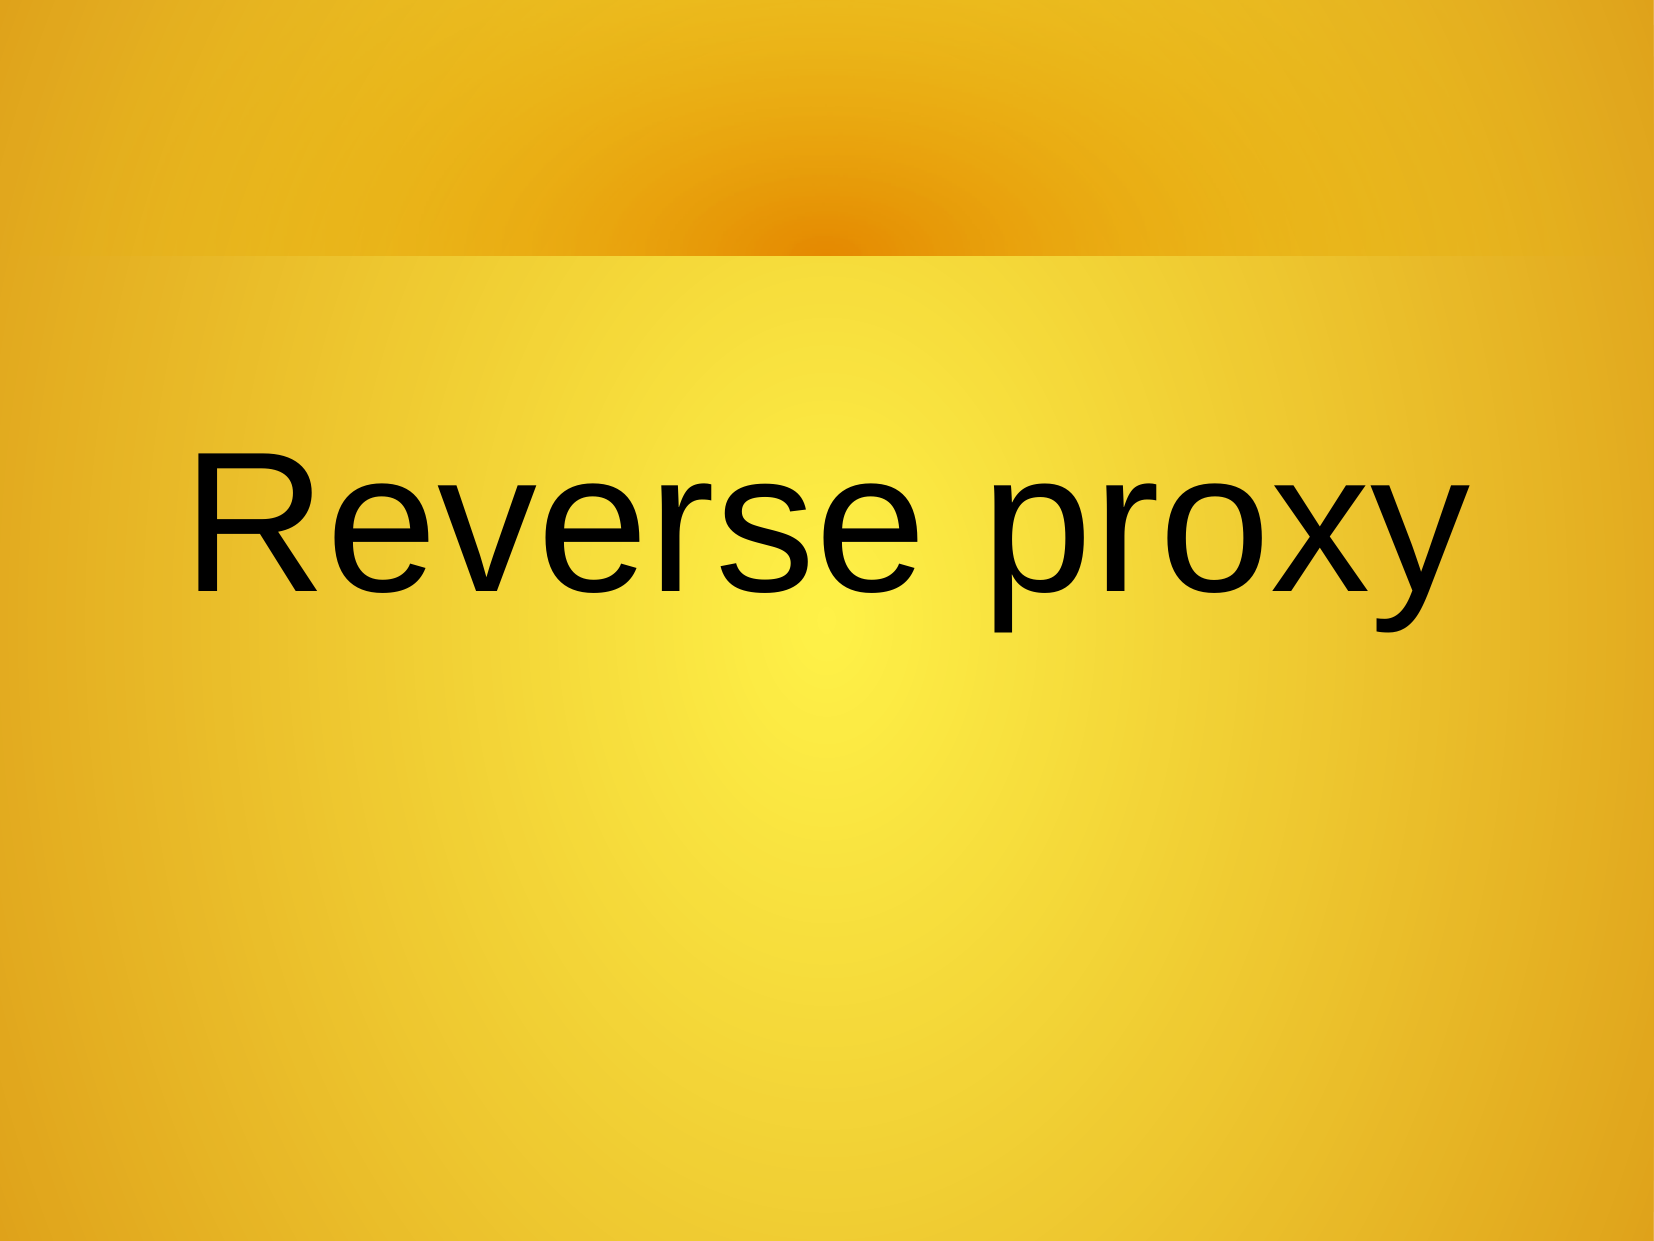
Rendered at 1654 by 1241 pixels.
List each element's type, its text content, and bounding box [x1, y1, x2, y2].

subtitle Reverse proxy [82, 47, 1571, 997]
